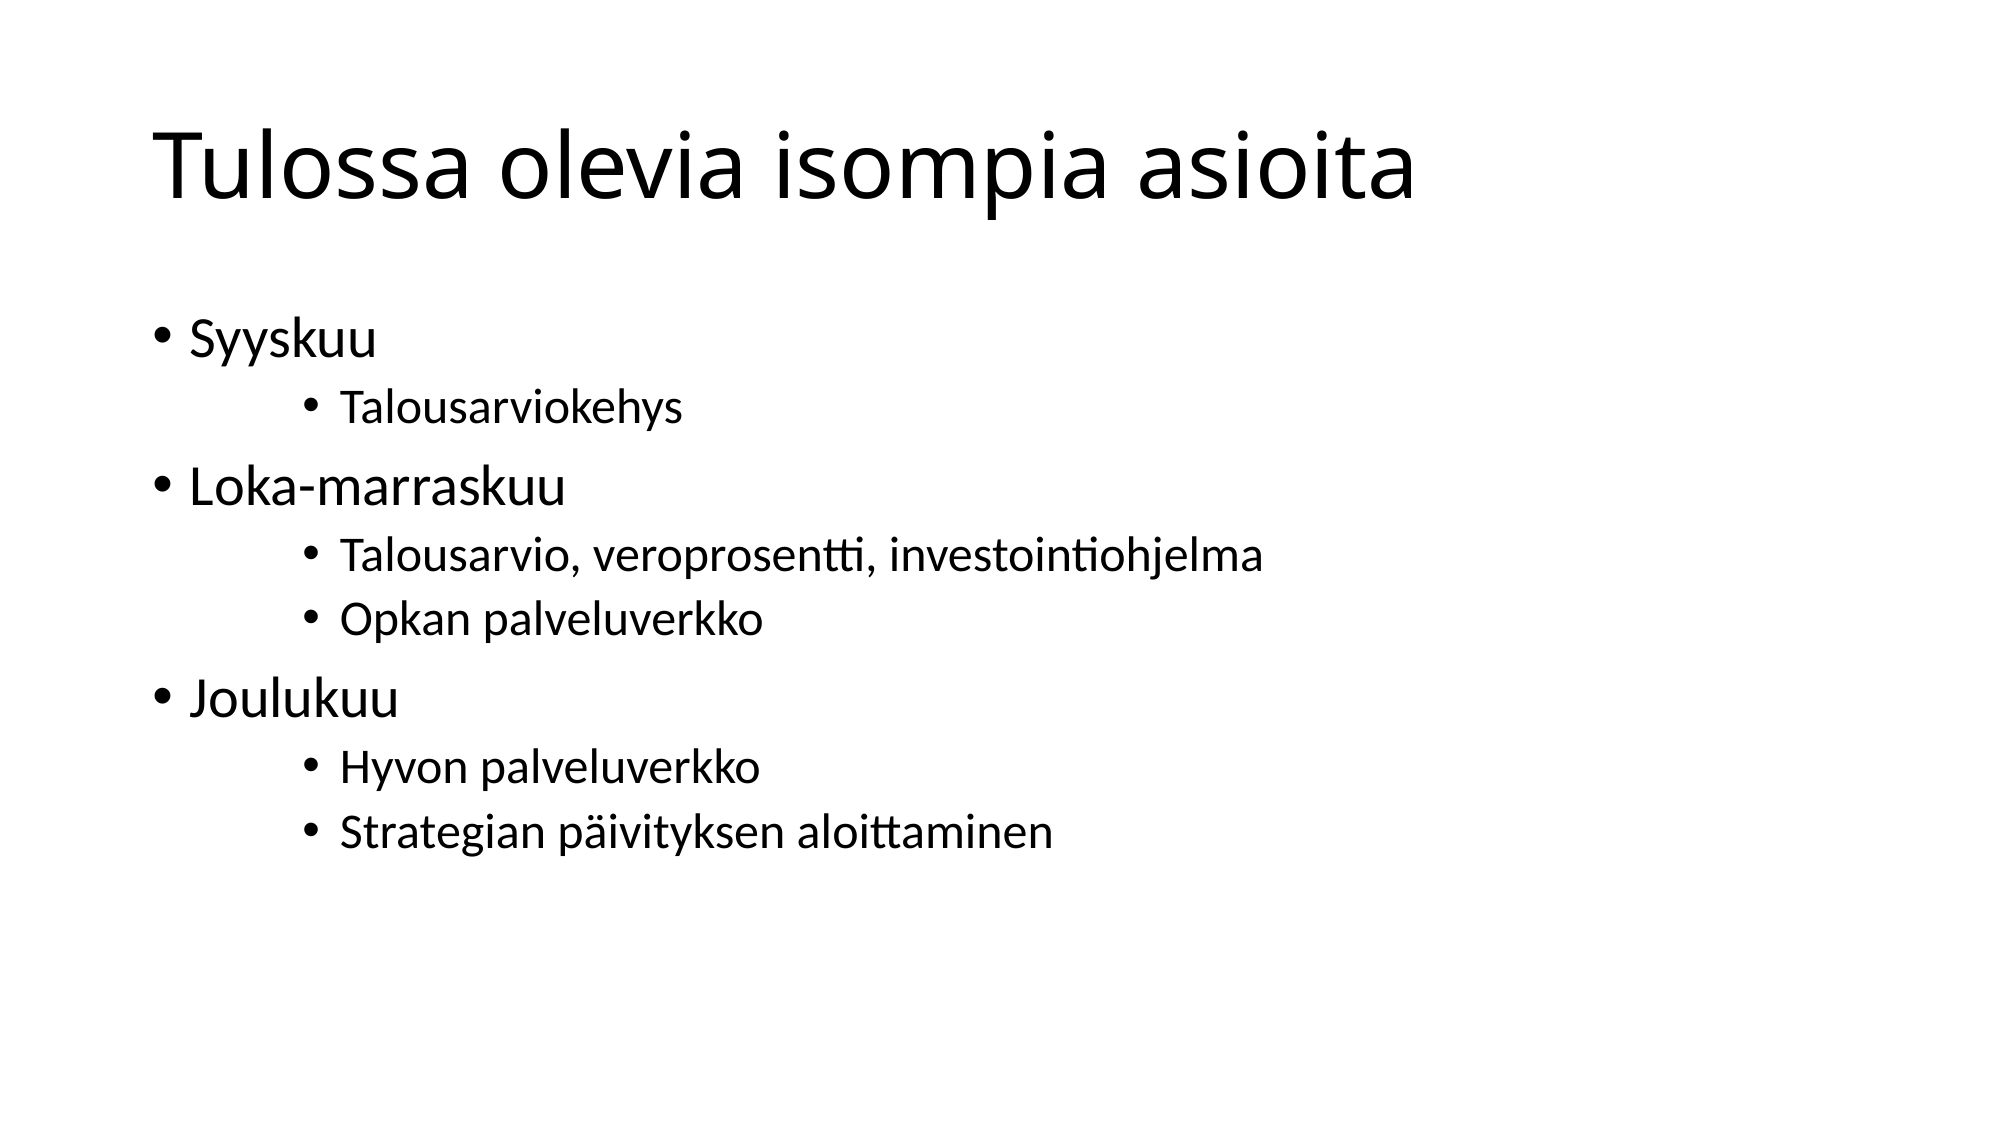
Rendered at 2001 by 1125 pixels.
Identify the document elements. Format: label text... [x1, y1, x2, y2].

list Syyskuu Talousarviokehys Loka-marraskuu Talousarvio, veroprosentti, investointiohjelma Opkan palveluverkko Joulukuu Hyvon palveluverkko Strategian päivityksen aloittaminen [137, 299, 1863, 1014]
title Tulossa olevia isompia asioita [137, 59, 1863, 278]
